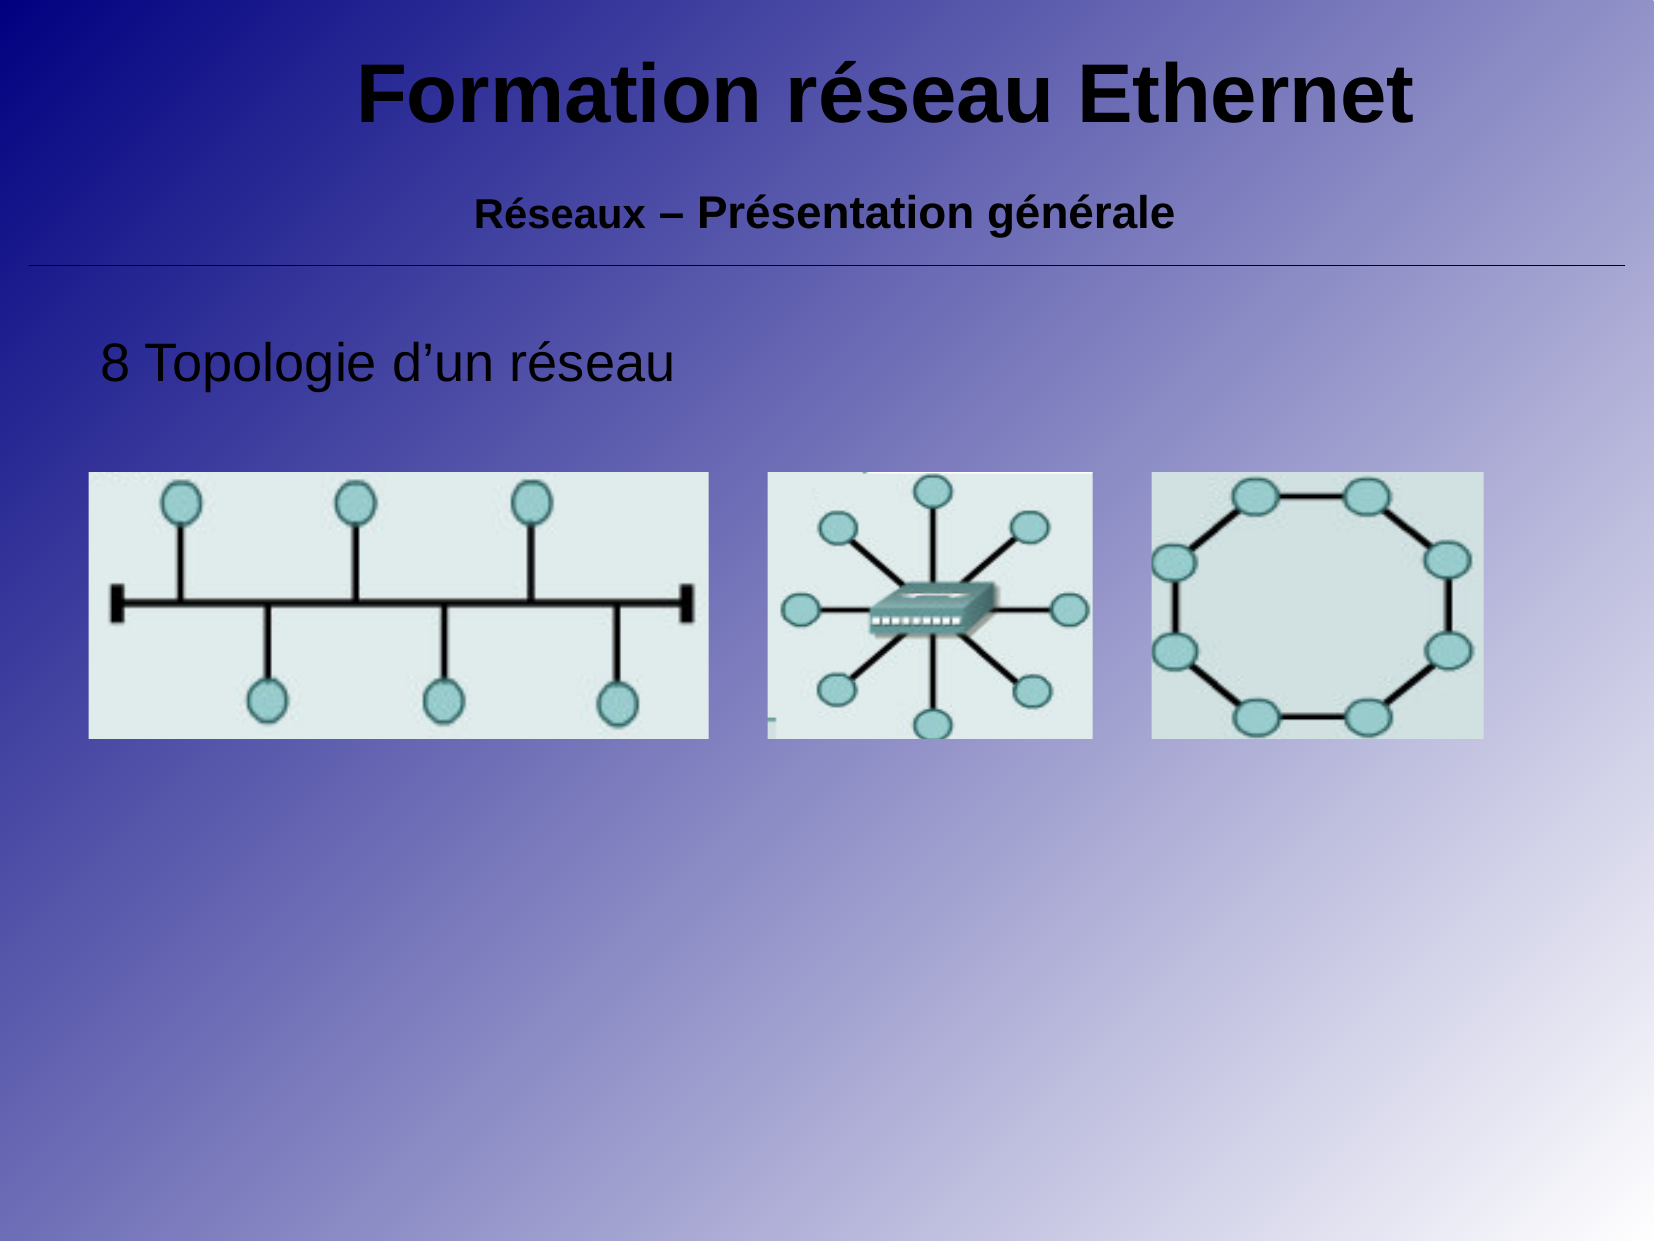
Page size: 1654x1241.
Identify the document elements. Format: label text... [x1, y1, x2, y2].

picture [88, 472, 709, 739]
text_box Réseaux – Présentation générale [29, 177, 1621, 265]
text_box 8 Topologie d’un réseau [85, 324, 692, 401]
picture [1151, 472, 1484, 739]
picture [767, 472, 1093, 739]
text_box Réseaux – Présentation générale [29, 266, 1621, 354]
text_box Formation réseau Ethernet [324, 39, 1447, 148]
